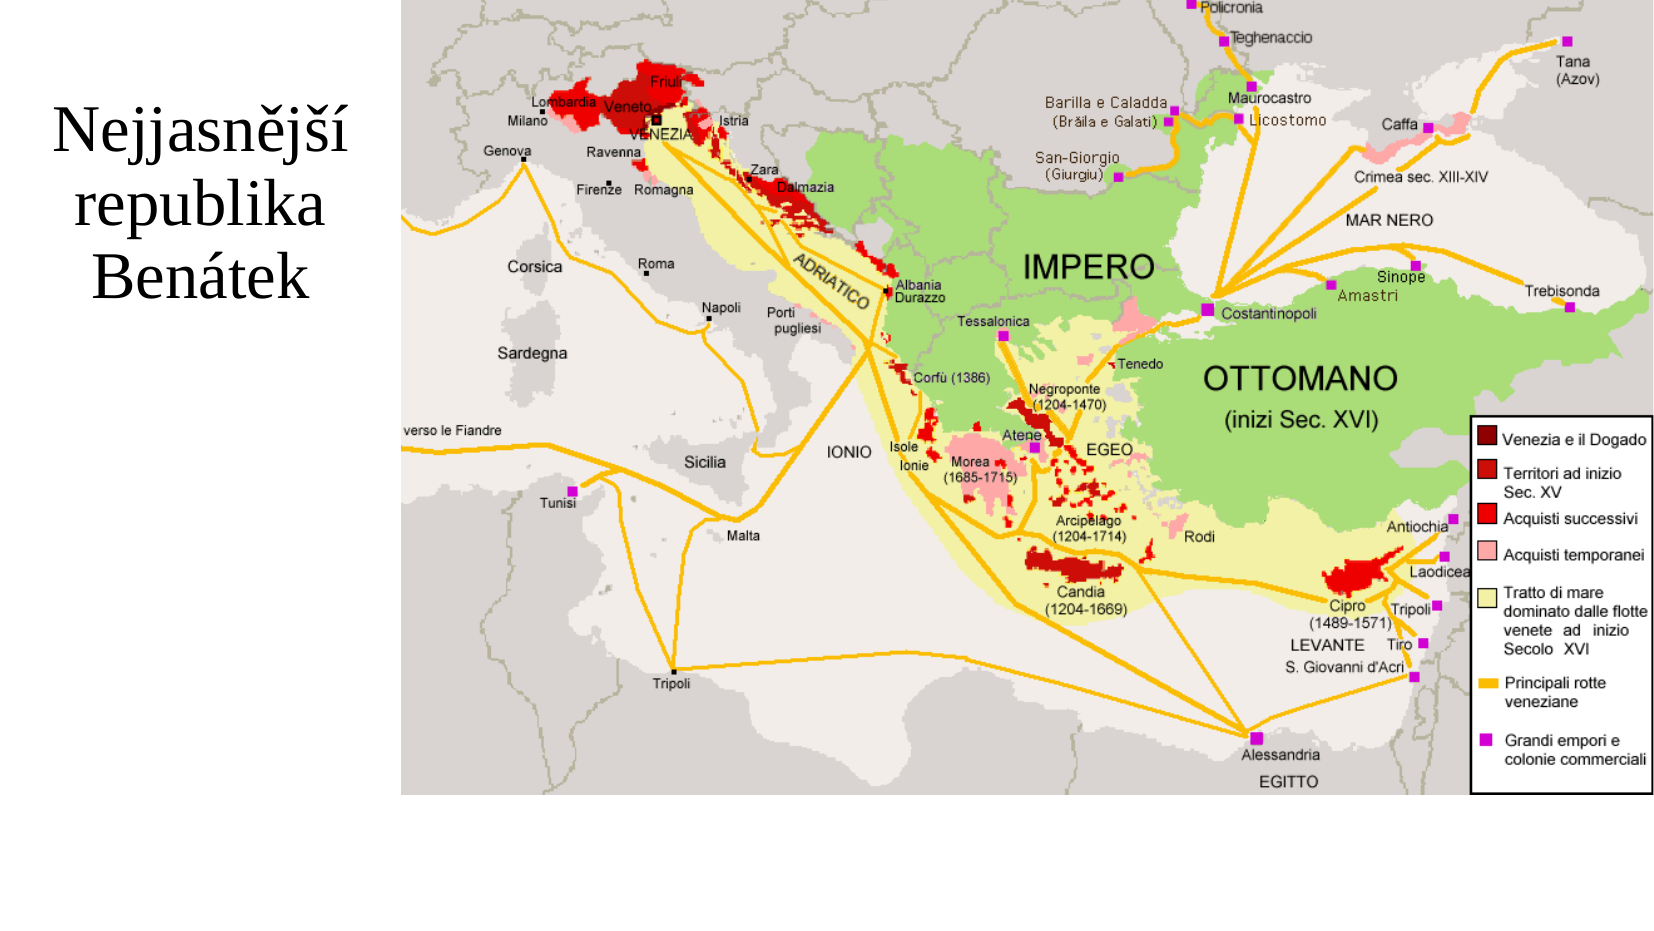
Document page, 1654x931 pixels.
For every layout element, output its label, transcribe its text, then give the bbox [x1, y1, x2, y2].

picture [401, 0, 1654, 796]
title Nejjasnější republika Benátek [0, 0, 401, 406]
